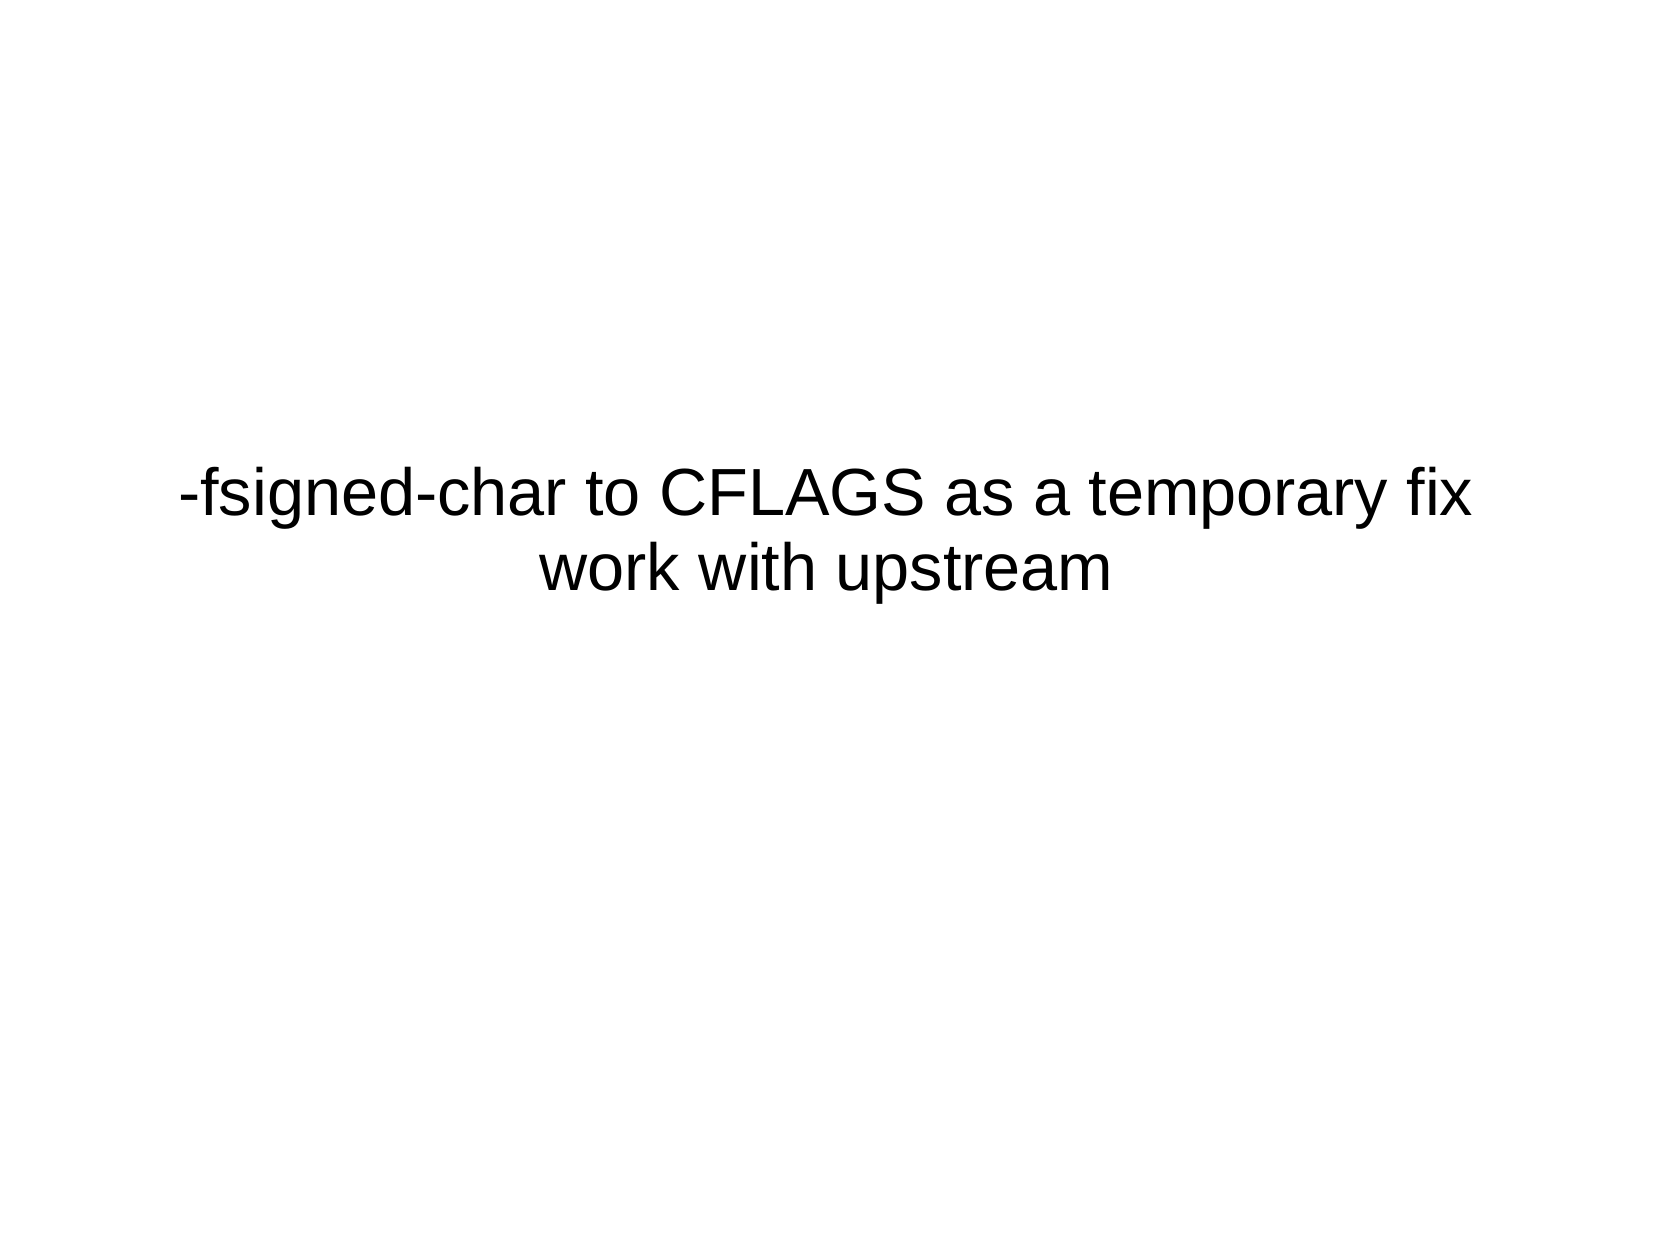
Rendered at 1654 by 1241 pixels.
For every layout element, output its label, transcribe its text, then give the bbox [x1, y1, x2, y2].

subtitle -fsigned-char to CFLAGS as a temporary fix work with upstream [82, 49, 1571, 1010]
